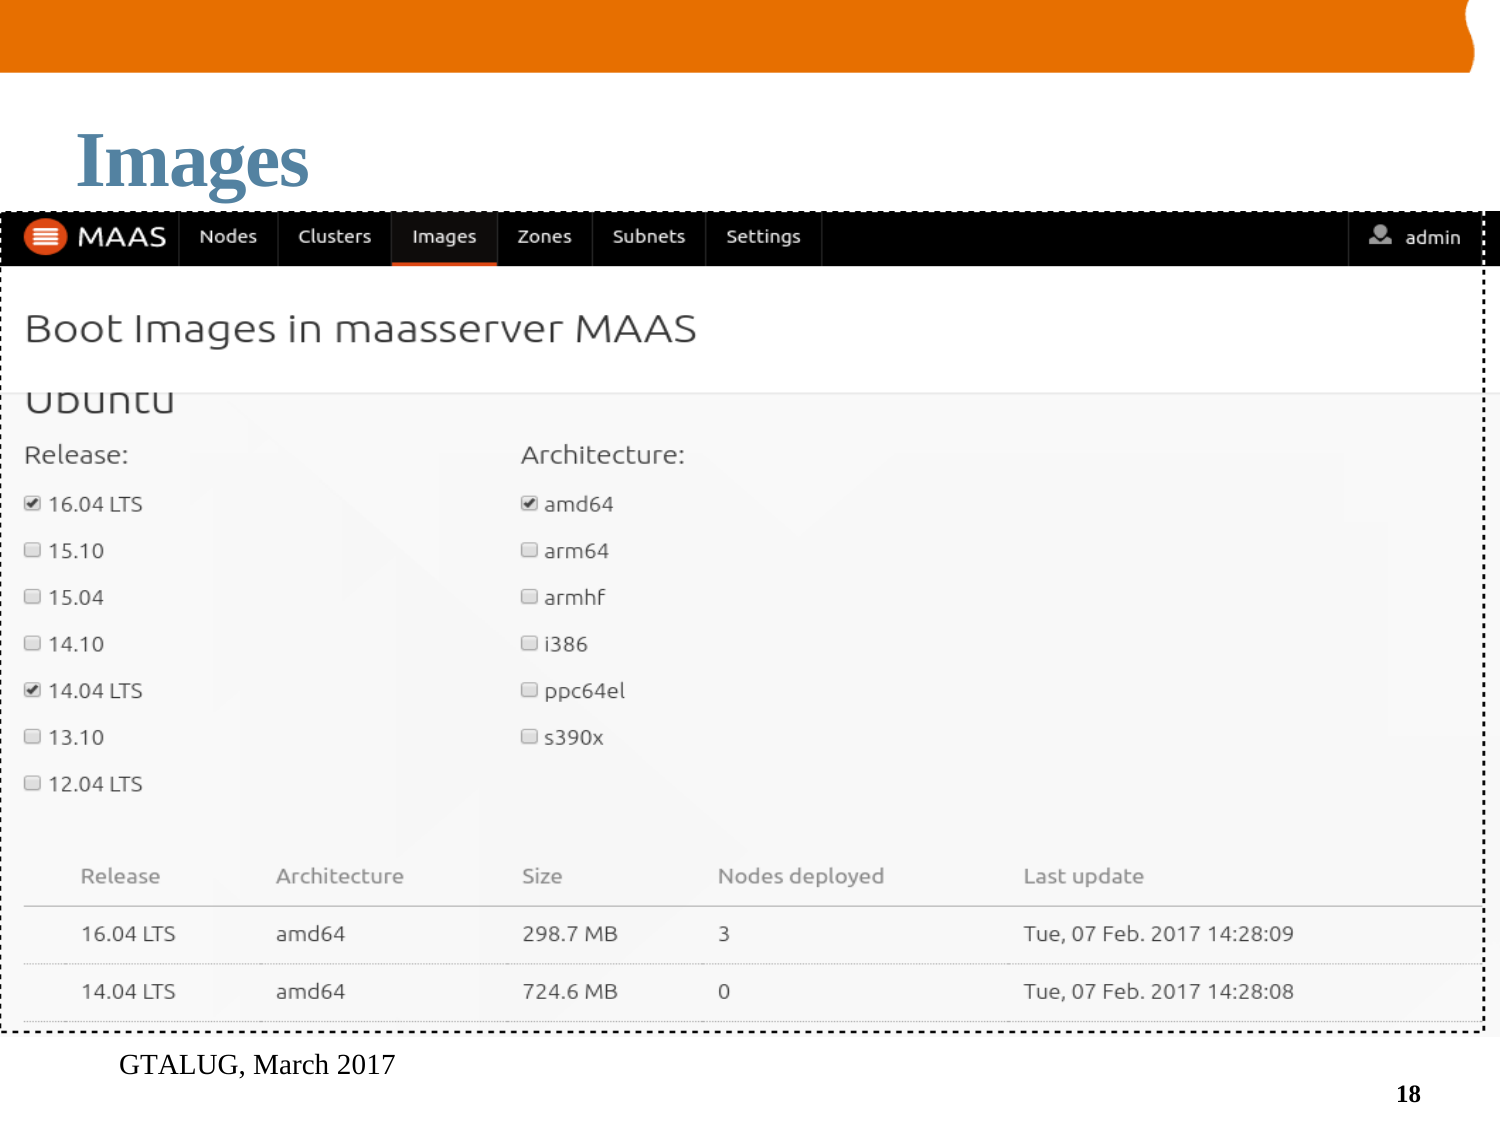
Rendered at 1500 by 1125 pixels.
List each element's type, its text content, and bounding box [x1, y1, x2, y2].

picture [0, 0, 1500, 75]
picture [0, 211, 1500, 1037]
title Images [75, 122, 1438, 211]
